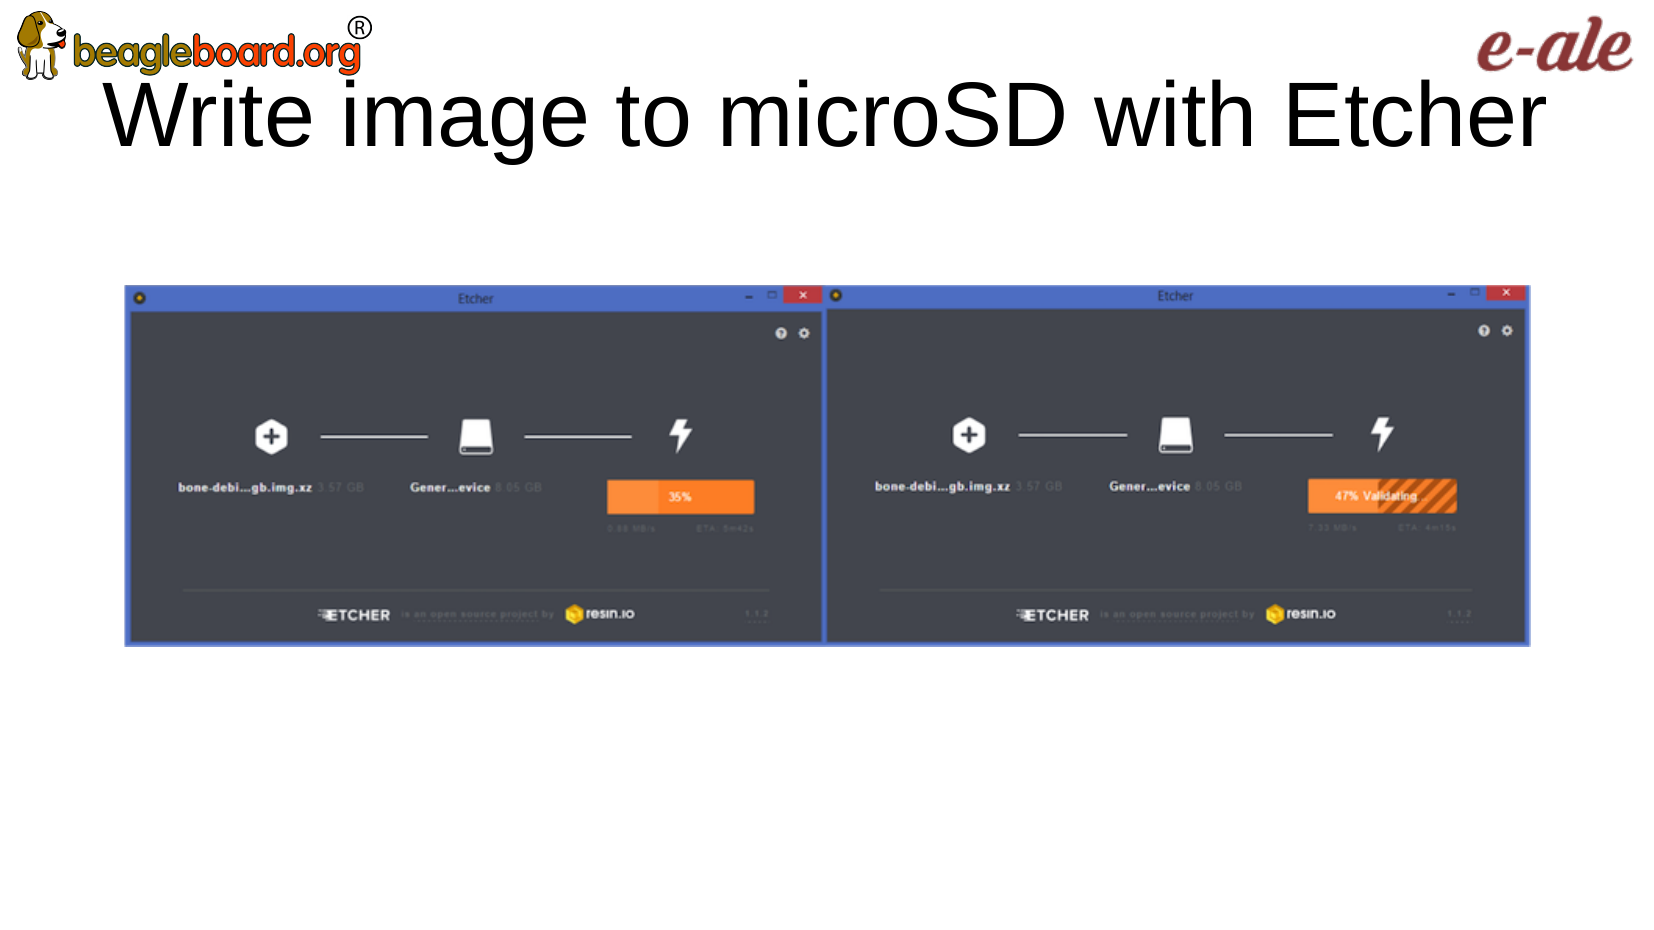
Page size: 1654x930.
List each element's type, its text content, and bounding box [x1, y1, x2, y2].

title Write image to microSD with Etcher [82, 37, 1571, 193]
picture [124, 285, 1531, 647]
picture [17, 11, 372, 80]
picture [1475, 14, 1636, 74]
